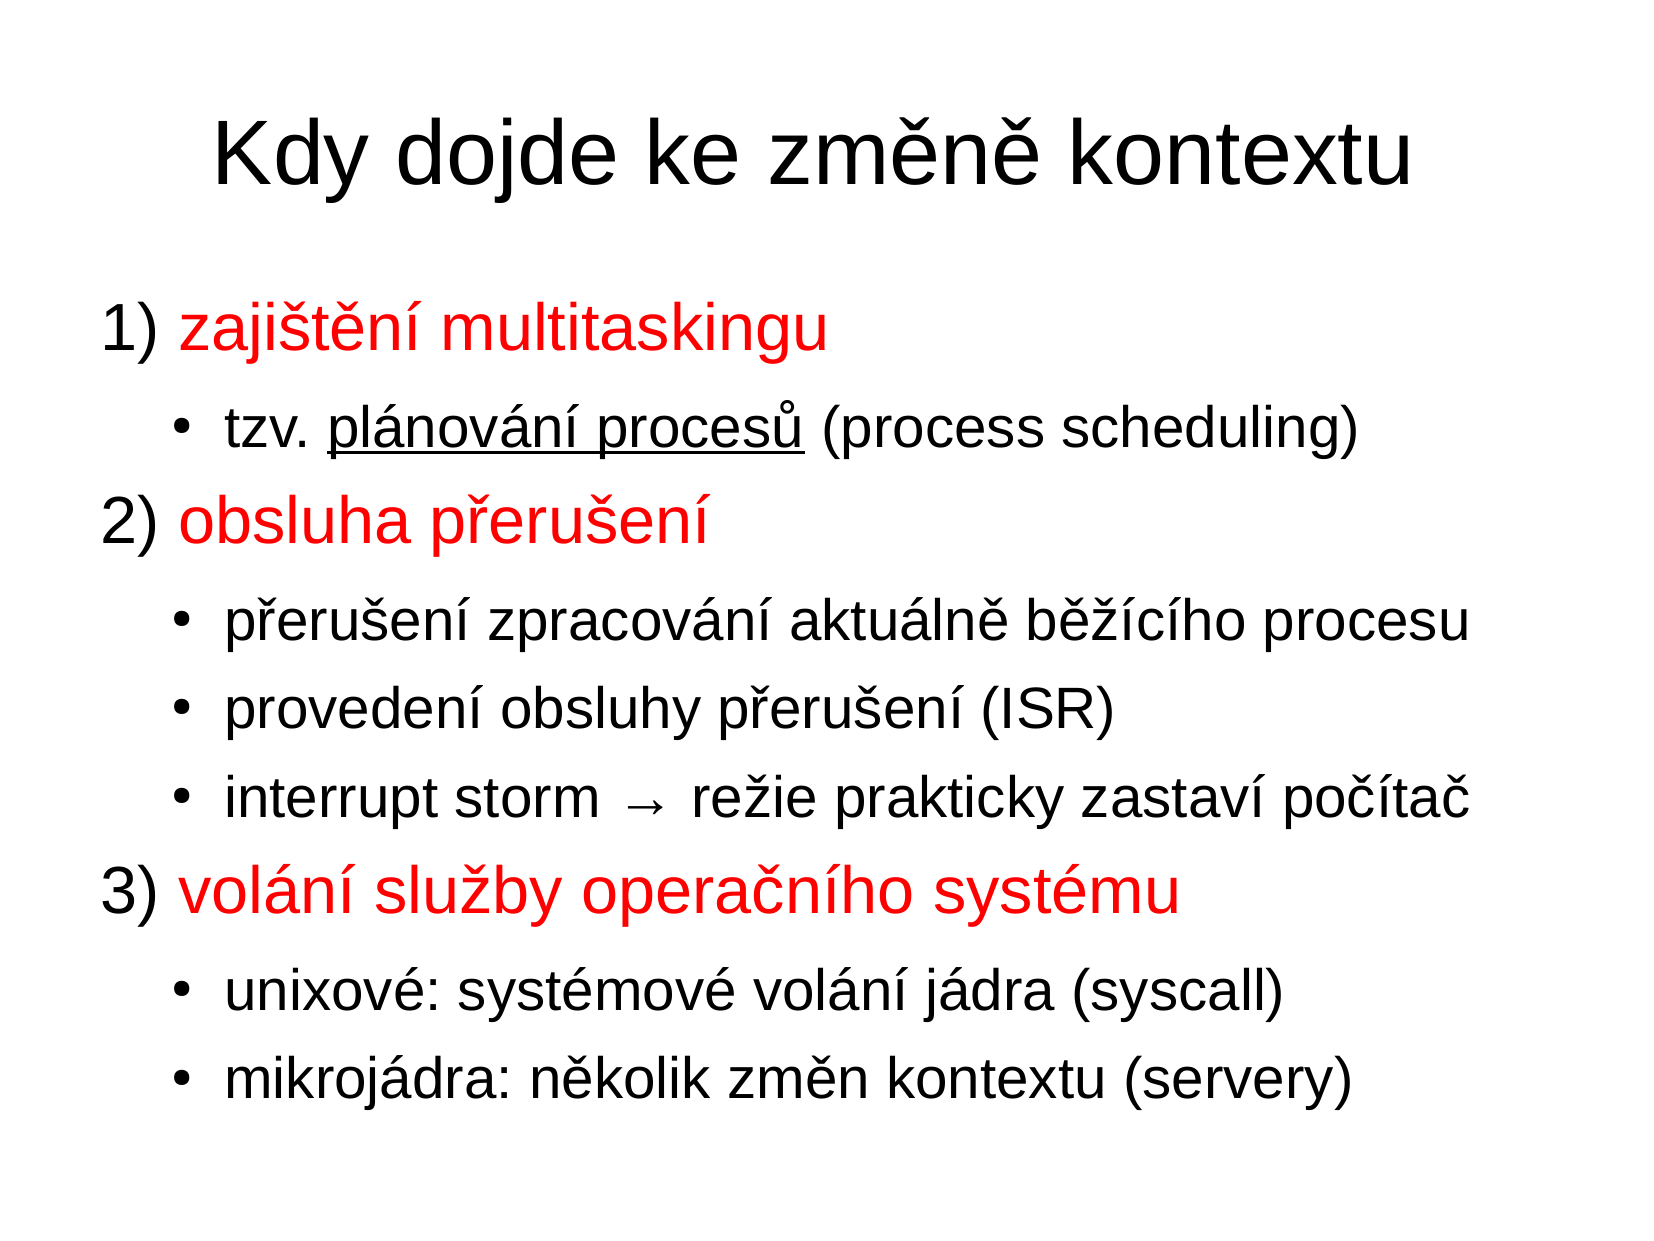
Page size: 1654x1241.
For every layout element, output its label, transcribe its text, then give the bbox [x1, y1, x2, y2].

title Kdy dojde ke změně kontextu [82, 56, 1571, 250]
list zajištění multitaskingu tzv. plánování procesů (process scheduling) obsluha přerušení přerušení zpracování aktuálně běžícího procesu provedení obsluhy přerušení (ISR) interrupt storm → režie prakticky zastaví počítač volání služby operačního systému unixové: systémové volání jádra (syscall) mikrojádra: několik změn kontextu (servery) [82, 290, 1571, 1112]
